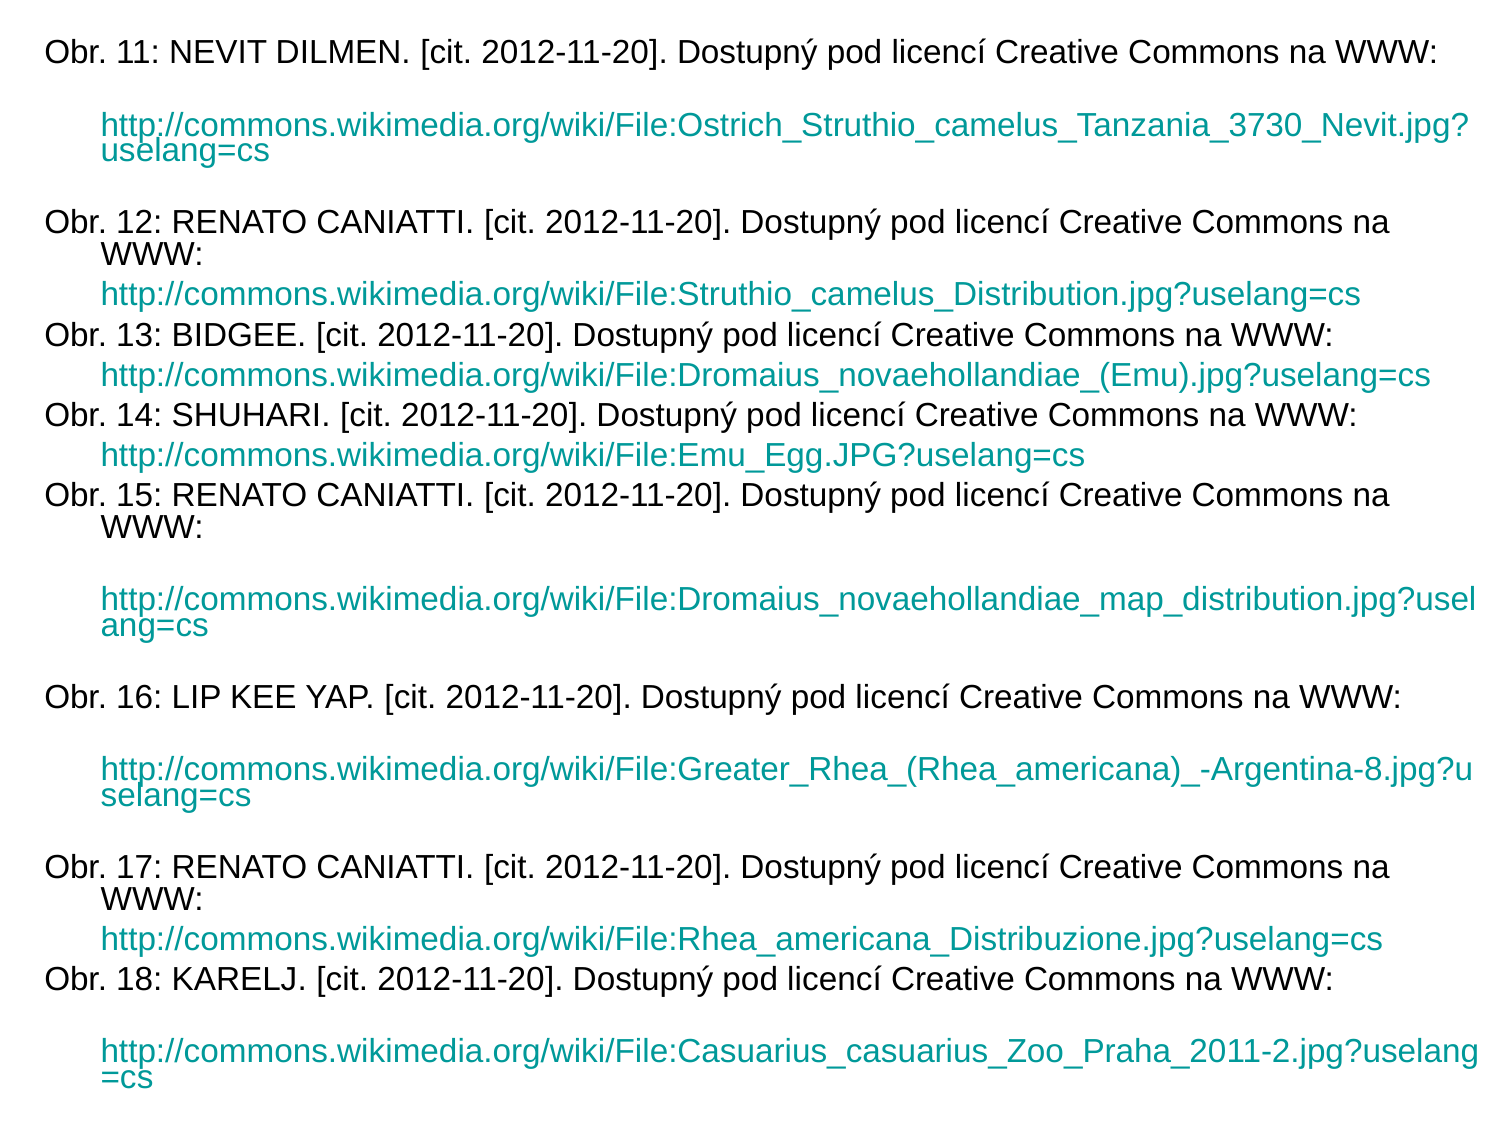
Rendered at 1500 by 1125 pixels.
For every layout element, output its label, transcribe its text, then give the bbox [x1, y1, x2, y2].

list Obr. 11: NEVIT DILMEN. [cit. 2012-11-20]. Dostupný pod licencí Creative Commons na WWW: http://commons.wikimedia.org/wiki/File:Ostrich_Struthio_camelus_Tanzania_3730_Nevit.jpg?uselang=cs Obr. 12: RENATO CANIATTI. [cit. 2012-11-20]. Dostupný pod licencí Creative Commons na WWW: http://commons.wikimedia.org/wiki/File:Struthio_camelus_Distribution.jpg?uselang=cs Obr. 13: BIDGEE. [cit. 2012-11-20]. Dostupný pod licencí Creative Commons na WWW: http://commons.wikimedia.org/wiki/File:Dromaius_novaehollandiae_(Emu).jpg?uselang=cs Obr. 14: SHUHARI. [cit. 2012-11-20]. Dostupný pod licencí Creative Commons na WWW: http://commons.wikimedia.org/wiki/File:Emu_Egg.JPG?uselang=cs Obr. 15: RENATO CANIATTI. [cit. 2012-11-20]. Dostupný pod licencí Creative Commons na WWW: http://commons.wikimedia.org/wiki/File:Dromaius_novaehollandiae_map_distribution.jpg?uselang=cs Obr. 16: LIP KEE YAP. [cit. 2012-11-20]. Dostupný pod licencí Creative Commons na WWW: http://commons.wikimedia.org/wiki/File:Greater_Rhea_(Rhea_americana)_-Argentina-8.jpg?uselang=cs Obr. 17: RENATO CANIATTI. [cit. 2012-11-20]. Dostupný pod licencí Creative Commons na WWW: http://commons.wikimedia.org/wiki/File:Rhea_americana_Distribuzione.jpg?uselang=cs Obr. 18: KARELJ. [cit. 2012-11-20]. Dostupný pod licencí Creative Commons na WWW: http://commons.wikimedia.org/wiki/File:Casuarius_casuarius_Zoo_Praha_2011-2.jpg?uselang=cs Obr. 19: [cit. 2012-11-20]. Dostupný pod licencí Public Domain na WWW: http://commons.wikimedia.org/wiki/File:Casuarius_casuarius,_egg.JPG?uselang=cs Obr. 20: RENATO CANIATTI. [cit. 2012-11-20]. Dostupný pod licencí Creative Commons na WWW: http://commons.wikimedia.org/wiki/File:Casuariuas_casuarius_Distribution_map.jpg?uselang=cs [29, 31, 1500, 1125]
